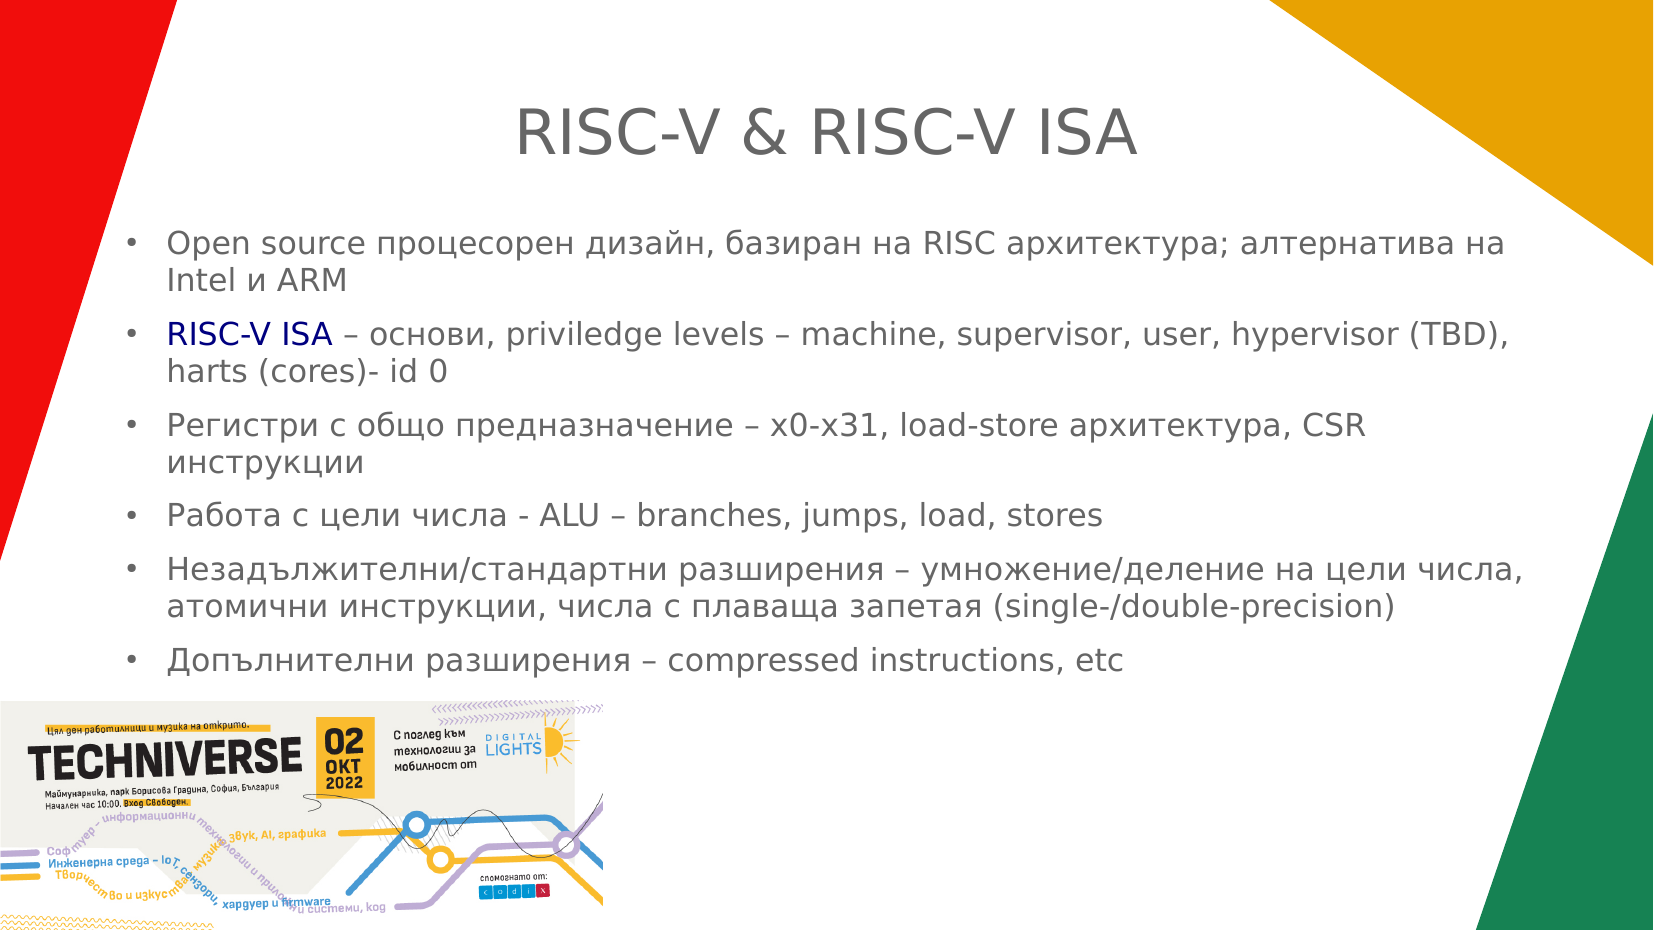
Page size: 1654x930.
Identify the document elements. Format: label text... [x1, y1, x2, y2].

picture [0, 700, 603, 930]
list Open source процесорен дизайн, базиран на RISC архитектура; алтернатива на Intel и ARM RISC-V ISA – основи, priviledge levels – machine, supervisor, user, hypervisor (TBD), harts (cores)- id 0 Регистри с общо предназначение – x0-x31, load-store архитектура, CSR инструкции Работа с цели числа - ALU – branches, jumps, load, stores Незадължителни/стандартни разширения – умножение/деление на цели числа, атомични инструкции, числа с плаваща запетая (single-/double-precision) Допълнителни разширения – compressed instructions, etc [112, 225, 1537, 713]
title RISC-V & RISC-V ISA [118, 58, 1535, 207]
